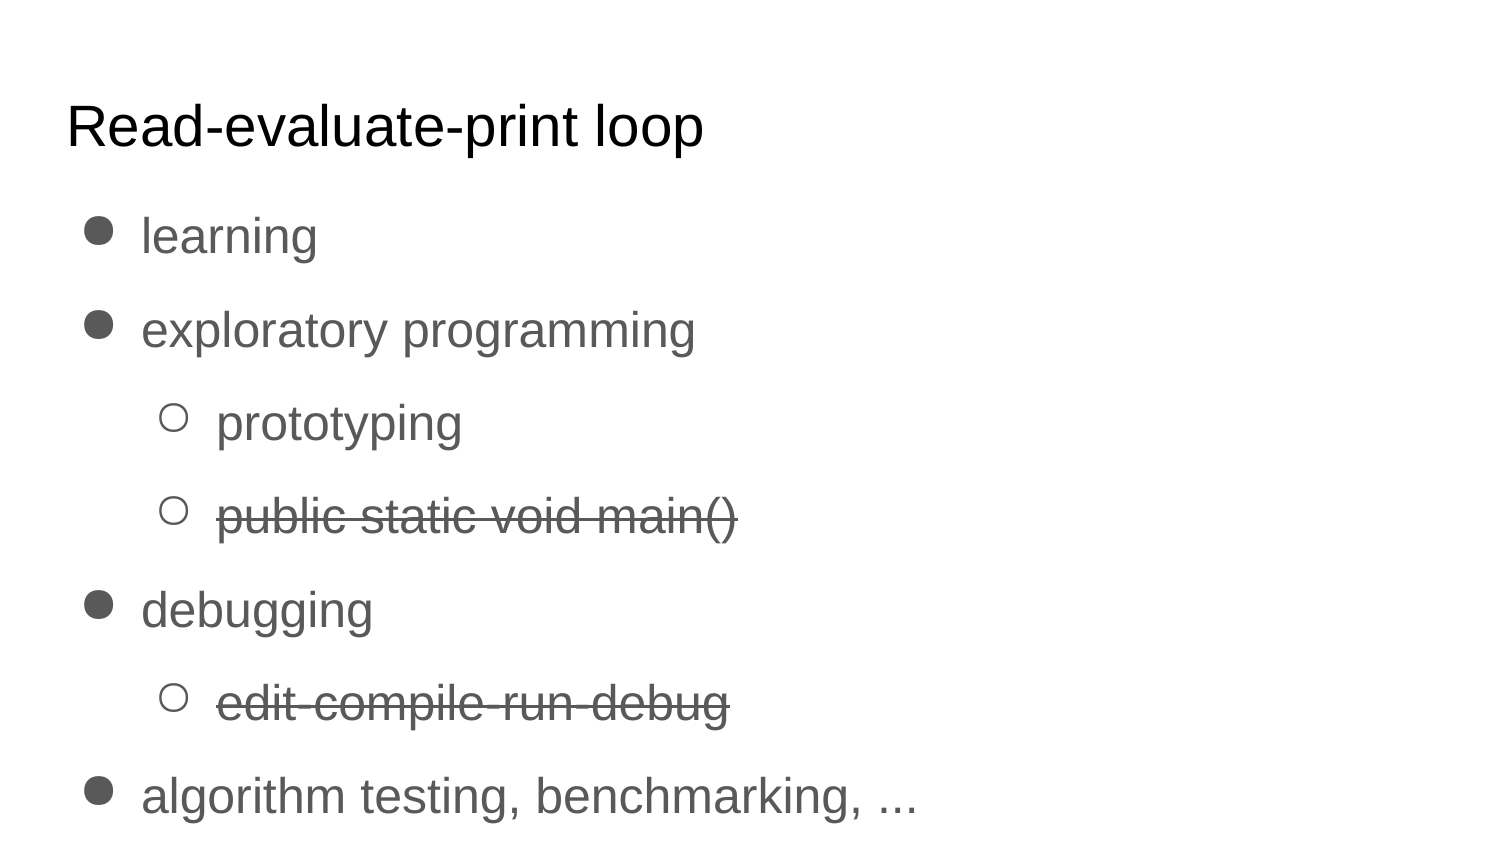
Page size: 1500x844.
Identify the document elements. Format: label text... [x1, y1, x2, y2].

title Read-evaluate-print loop [51, 72, 1449, 167]
list learning exploratory programming prototyping public static void main() debugging edit-compile-run-debug algorithm testing, benchmarking, ... [51, 189, 1134, 750]
